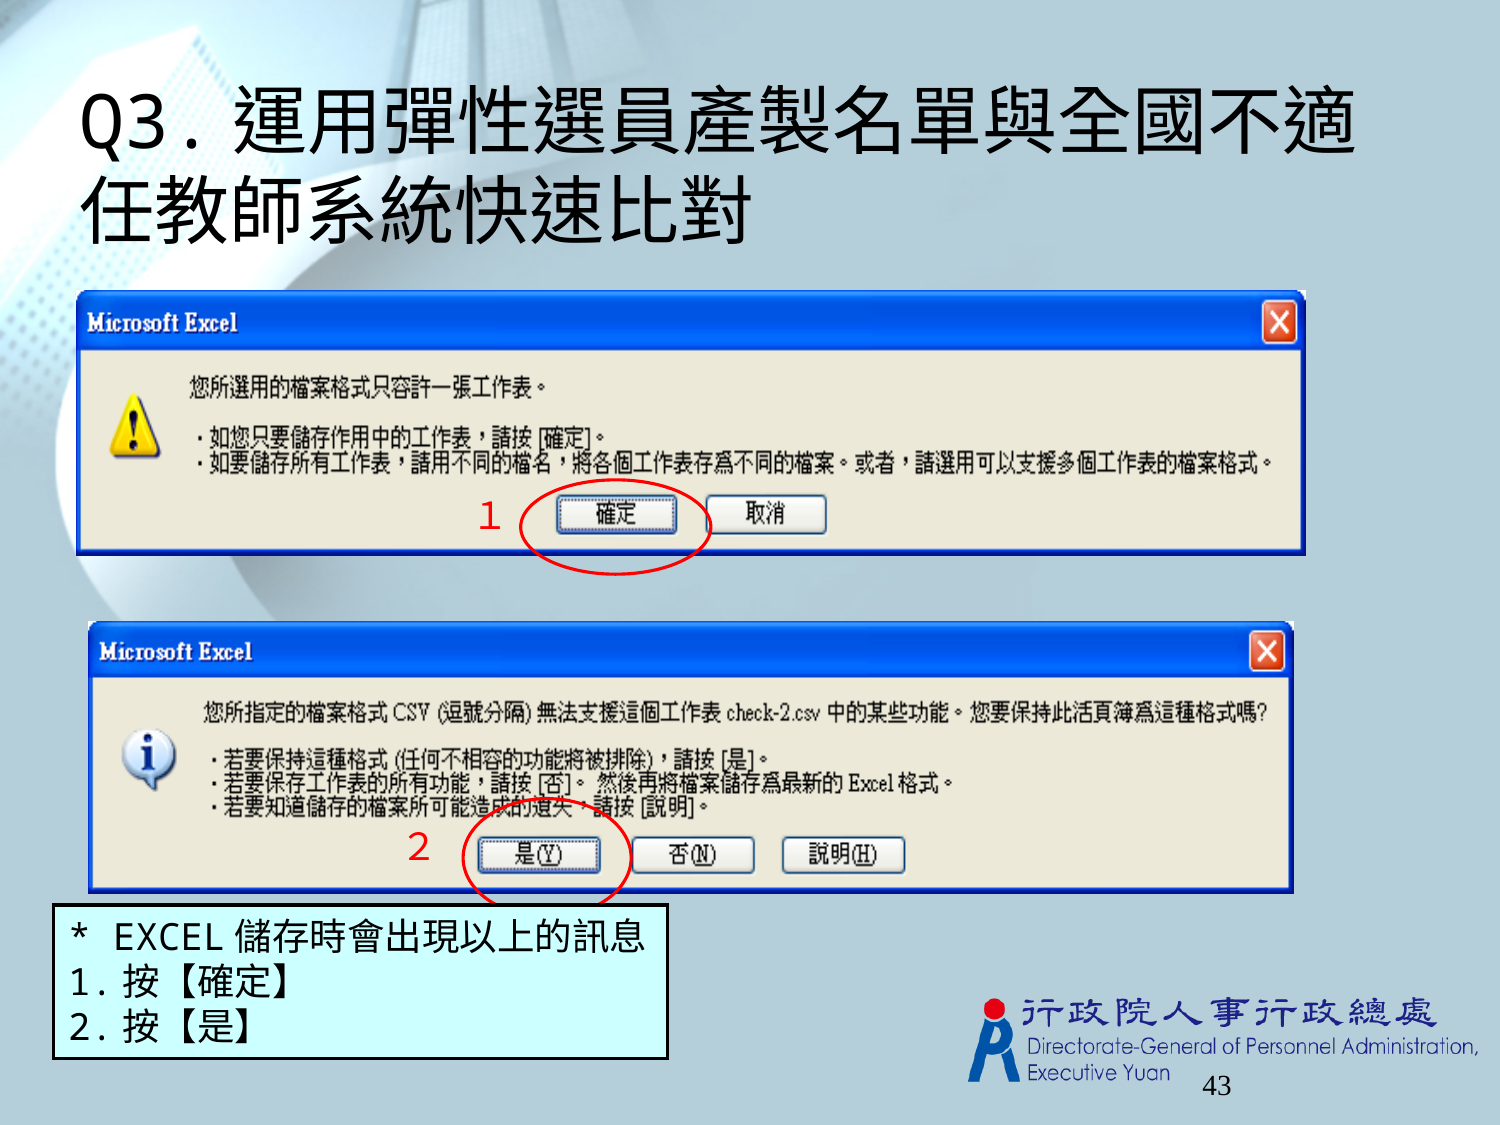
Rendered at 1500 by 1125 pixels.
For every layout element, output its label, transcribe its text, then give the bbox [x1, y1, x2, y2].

picture [465, 801, 629, 894]
text_box Q3.運用彈性選員產製名單與全國不適任教師系統快速比對 [65, 66, 1400, 261]
picture [523, 482, 709, 556]
picture [76, 290, 1306, 556]
text_box * EXCEL儲存時會出現以上的訊息 1.按【確定】 2.按【是】 [53, 904, 668, 1059]
text_box １ [466, 491, 514, 537]
picture [88, 621, 1294, 894]
text_box ２ [395, 822, 443, 868]
text_box [1187, 1058, 1500, 1125]
